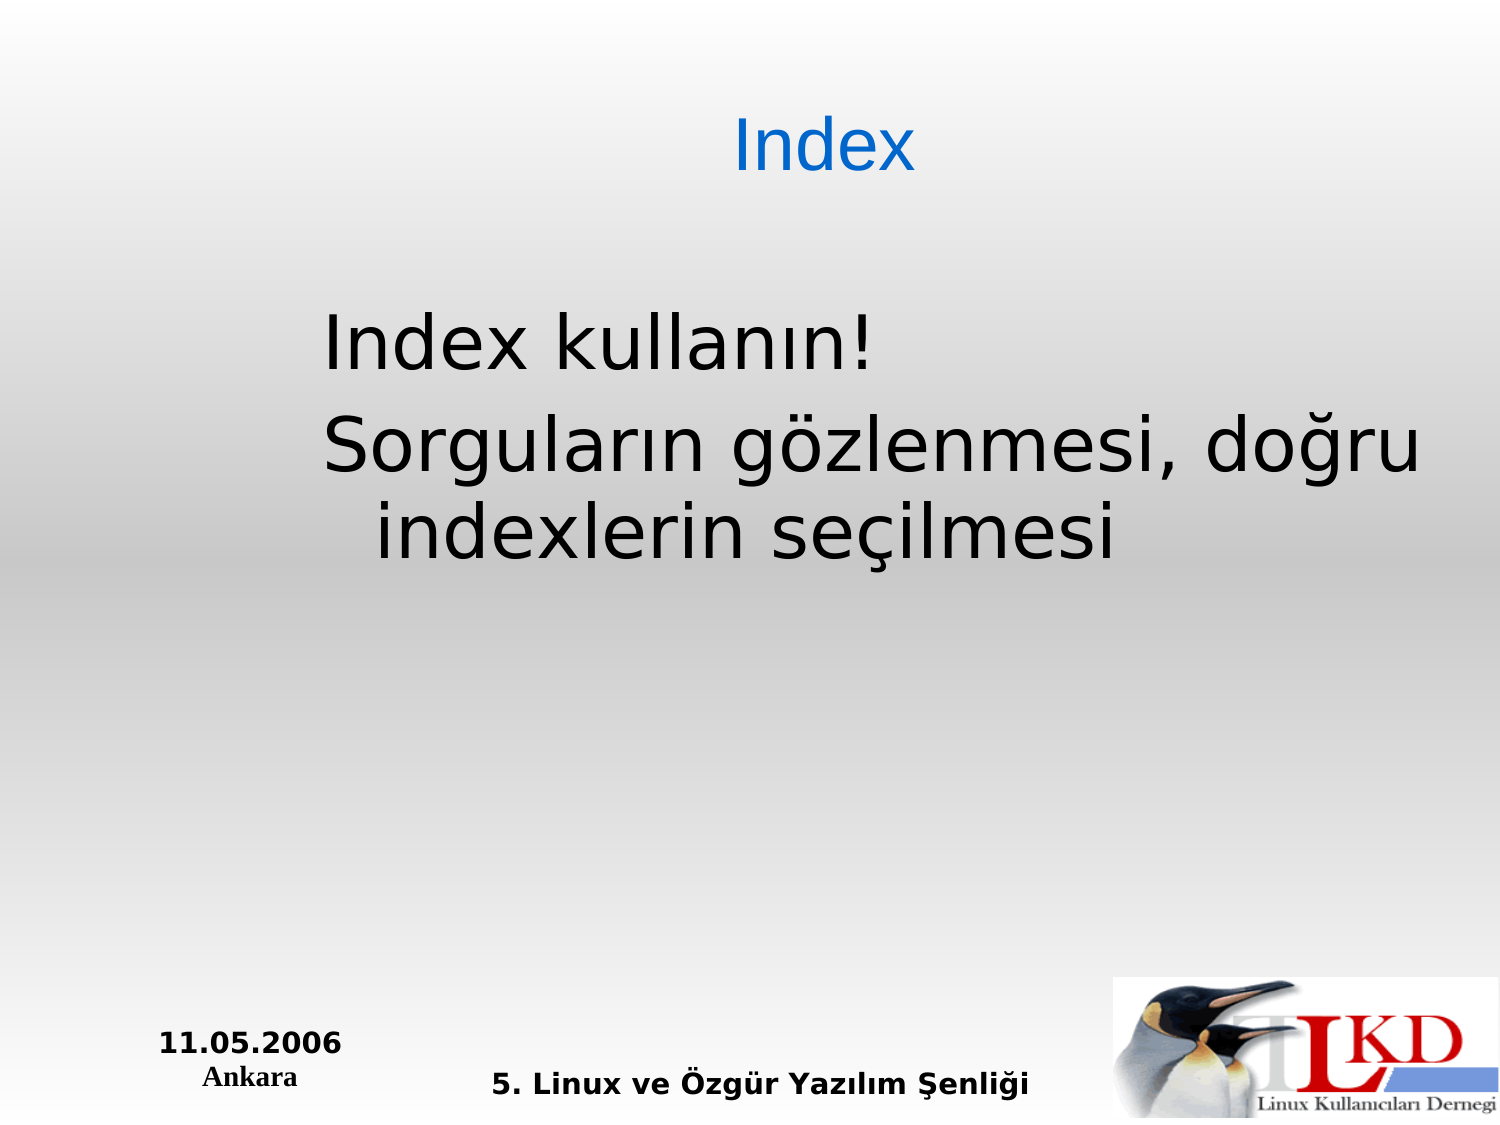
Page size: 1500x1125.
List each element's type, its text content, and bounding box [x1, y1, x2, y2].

list Index kullanın! Sorguların gözlenmesi, doğru indexlerin seçilmesi [224, 299, 1425, 975]
picture [1113, 977, 1499, 1118]
title Index [224, 49, 1425, 238]
